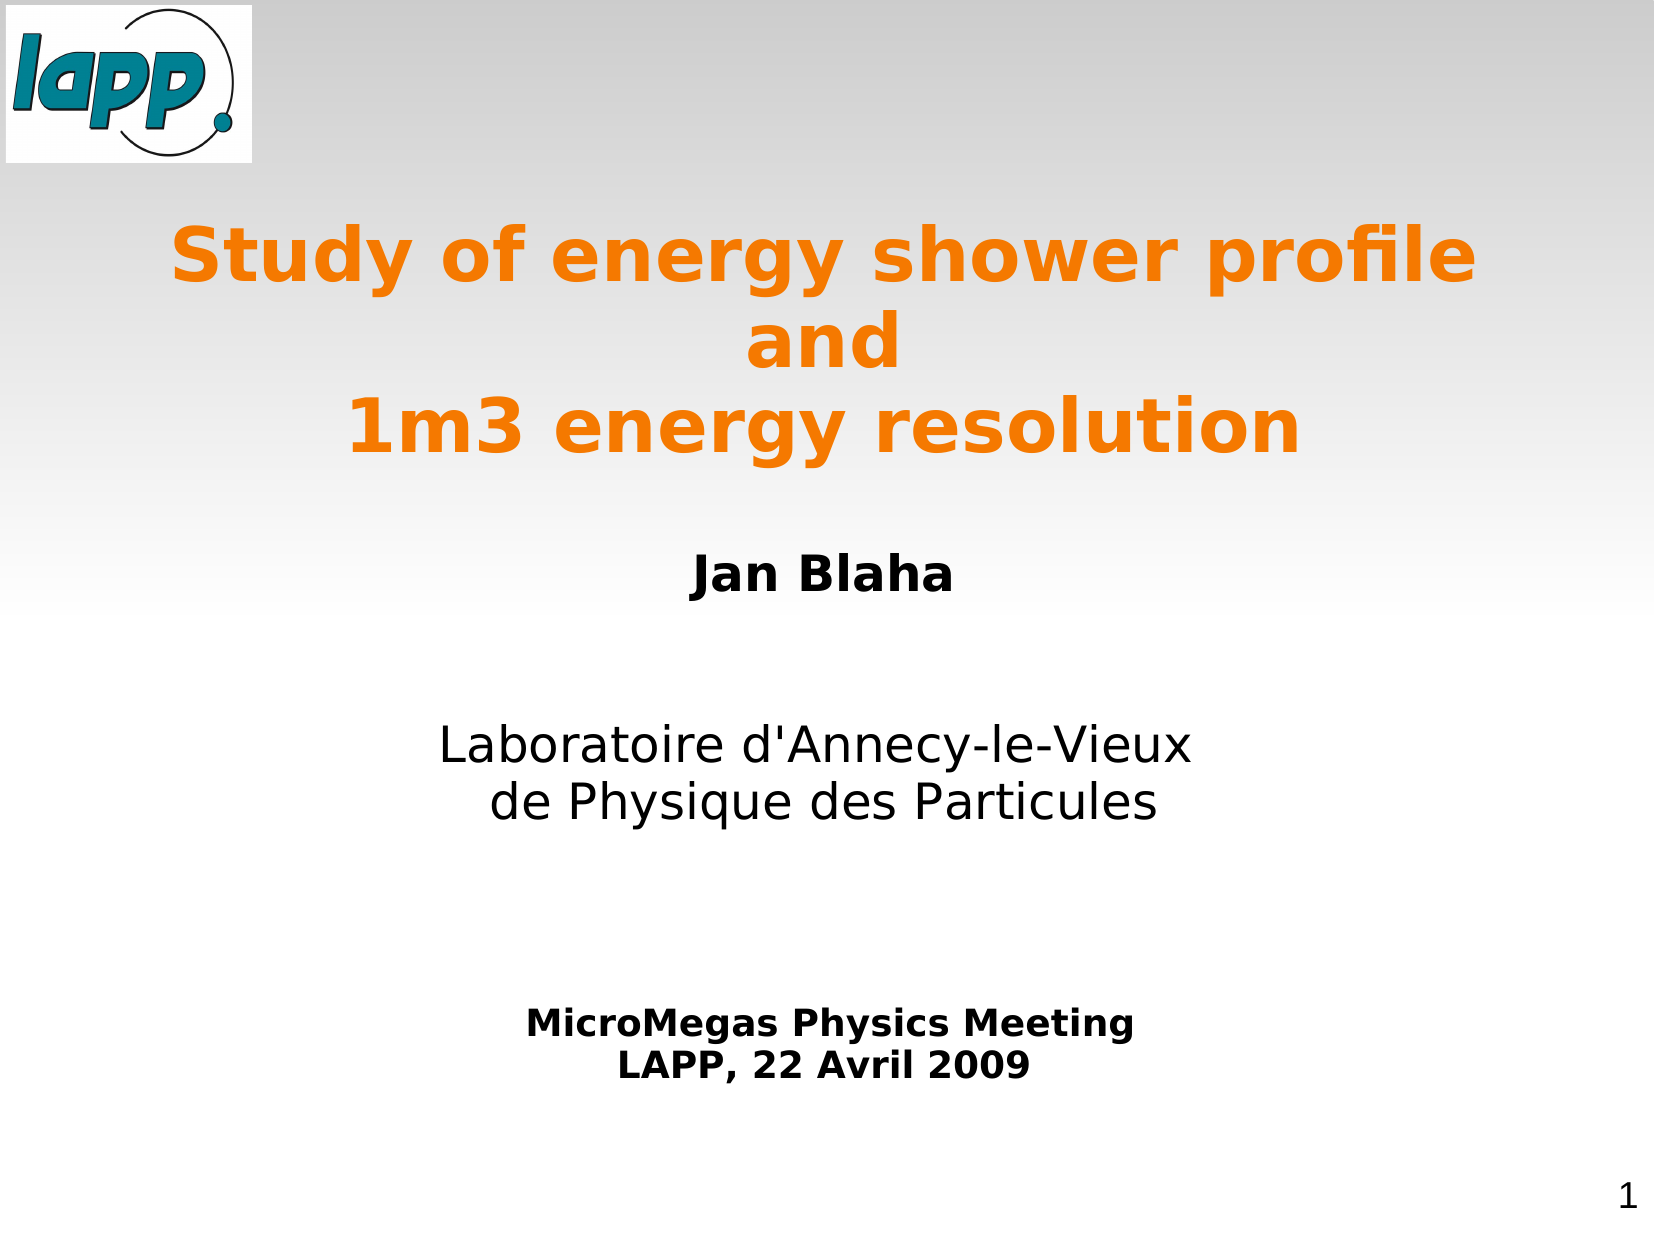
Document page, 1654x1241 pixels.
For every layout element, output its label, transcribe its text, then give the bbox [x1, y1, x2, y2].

title Study of energy shower profile and 1m3 energy resolution Jan Blaha Laboratoire d'Annecy-le-Vieux de Physique des Particules MicroMegas Physics Meeting LAPP, 22 Avril 2009 [71, 212, 1577, 1147]
text_box <number> [1574, 1167, 1654, 1241]
picture [5, 5, 252, 163]
